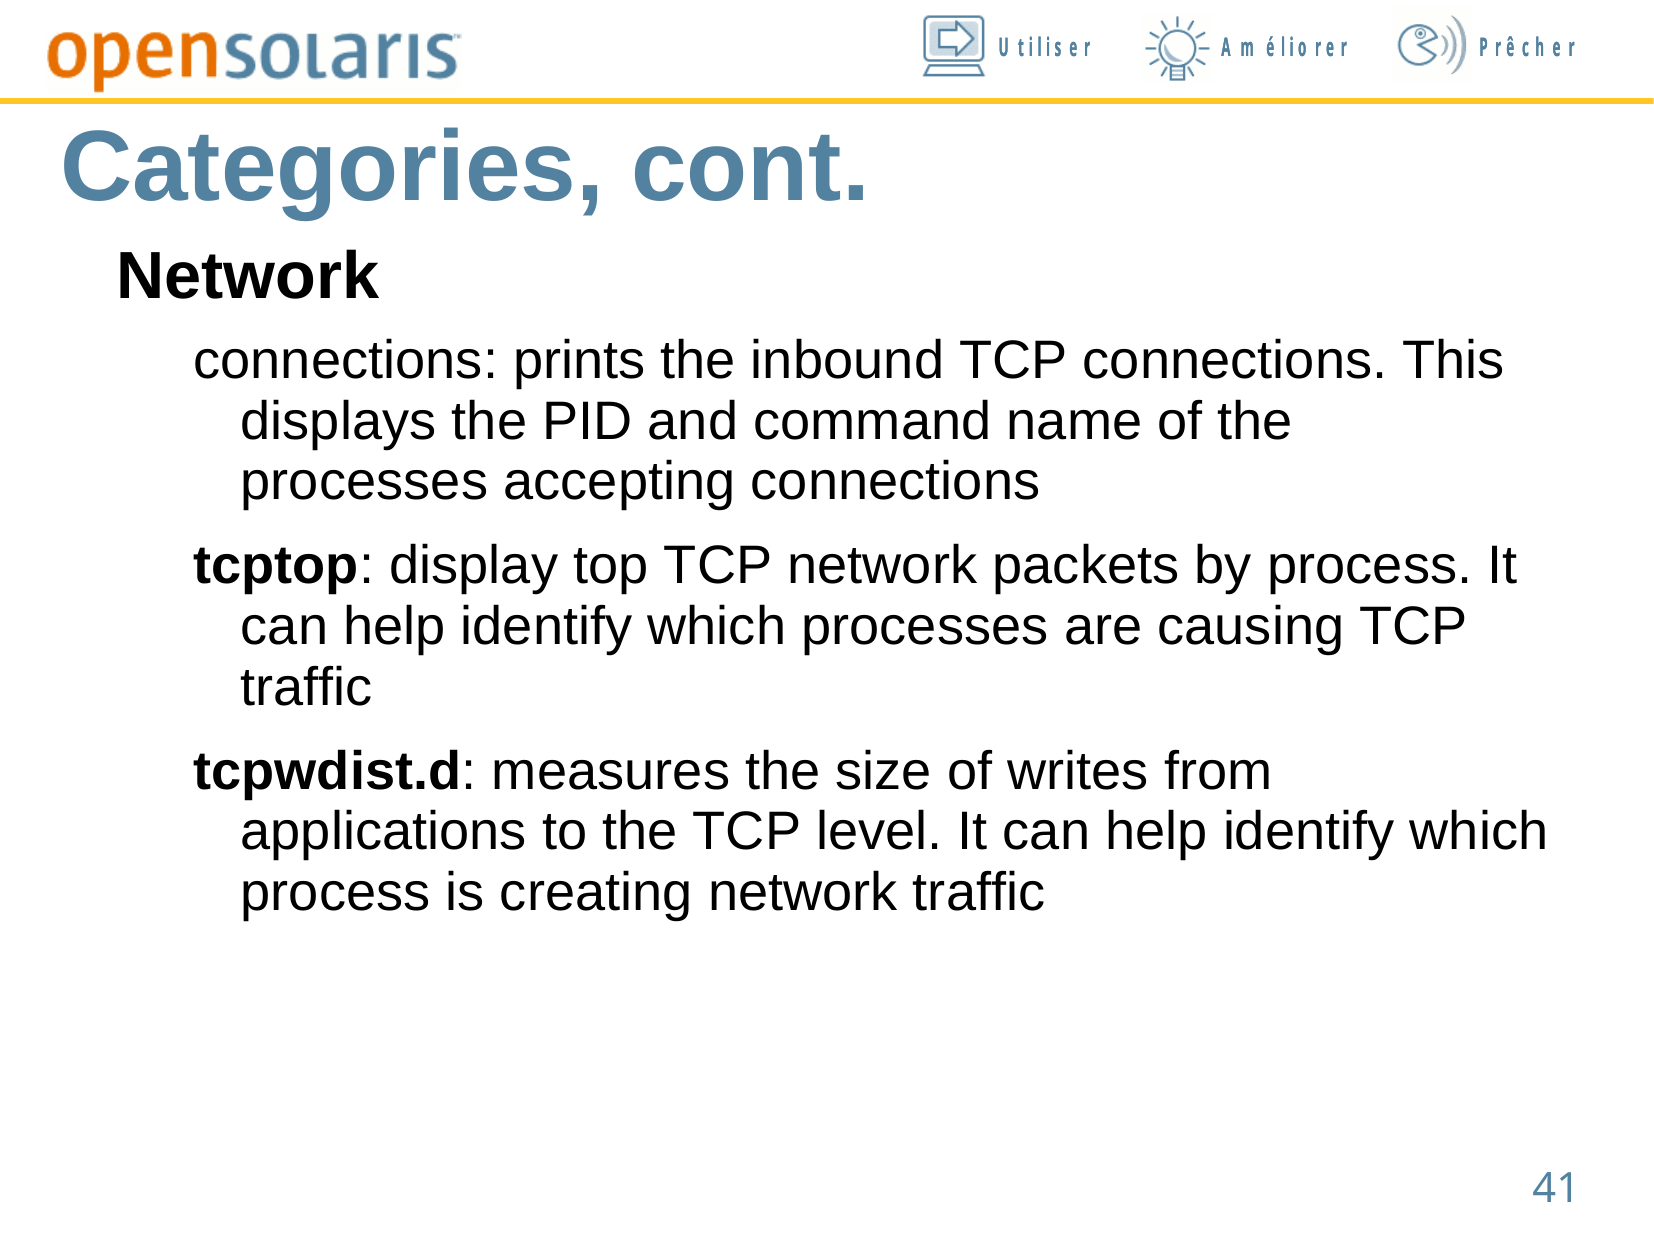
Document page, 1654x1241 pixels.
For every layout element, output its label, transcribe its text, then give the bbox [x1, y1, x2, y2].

title Categories, cont. [60, 109, 1534, 222]
picture [46, 31, 462, 94]
list Network connections: prints the inbound TCP connections. This displays the PID and command name of the processes accepting connections tcptop: display top TCP network packets by process. It can help identify which processes are causing TCP traffic tcpwdist.d: measures the size of writes from applications to the TCP level. It can help identify which process is creating network traffic [98, 237, 1556, 1211]
